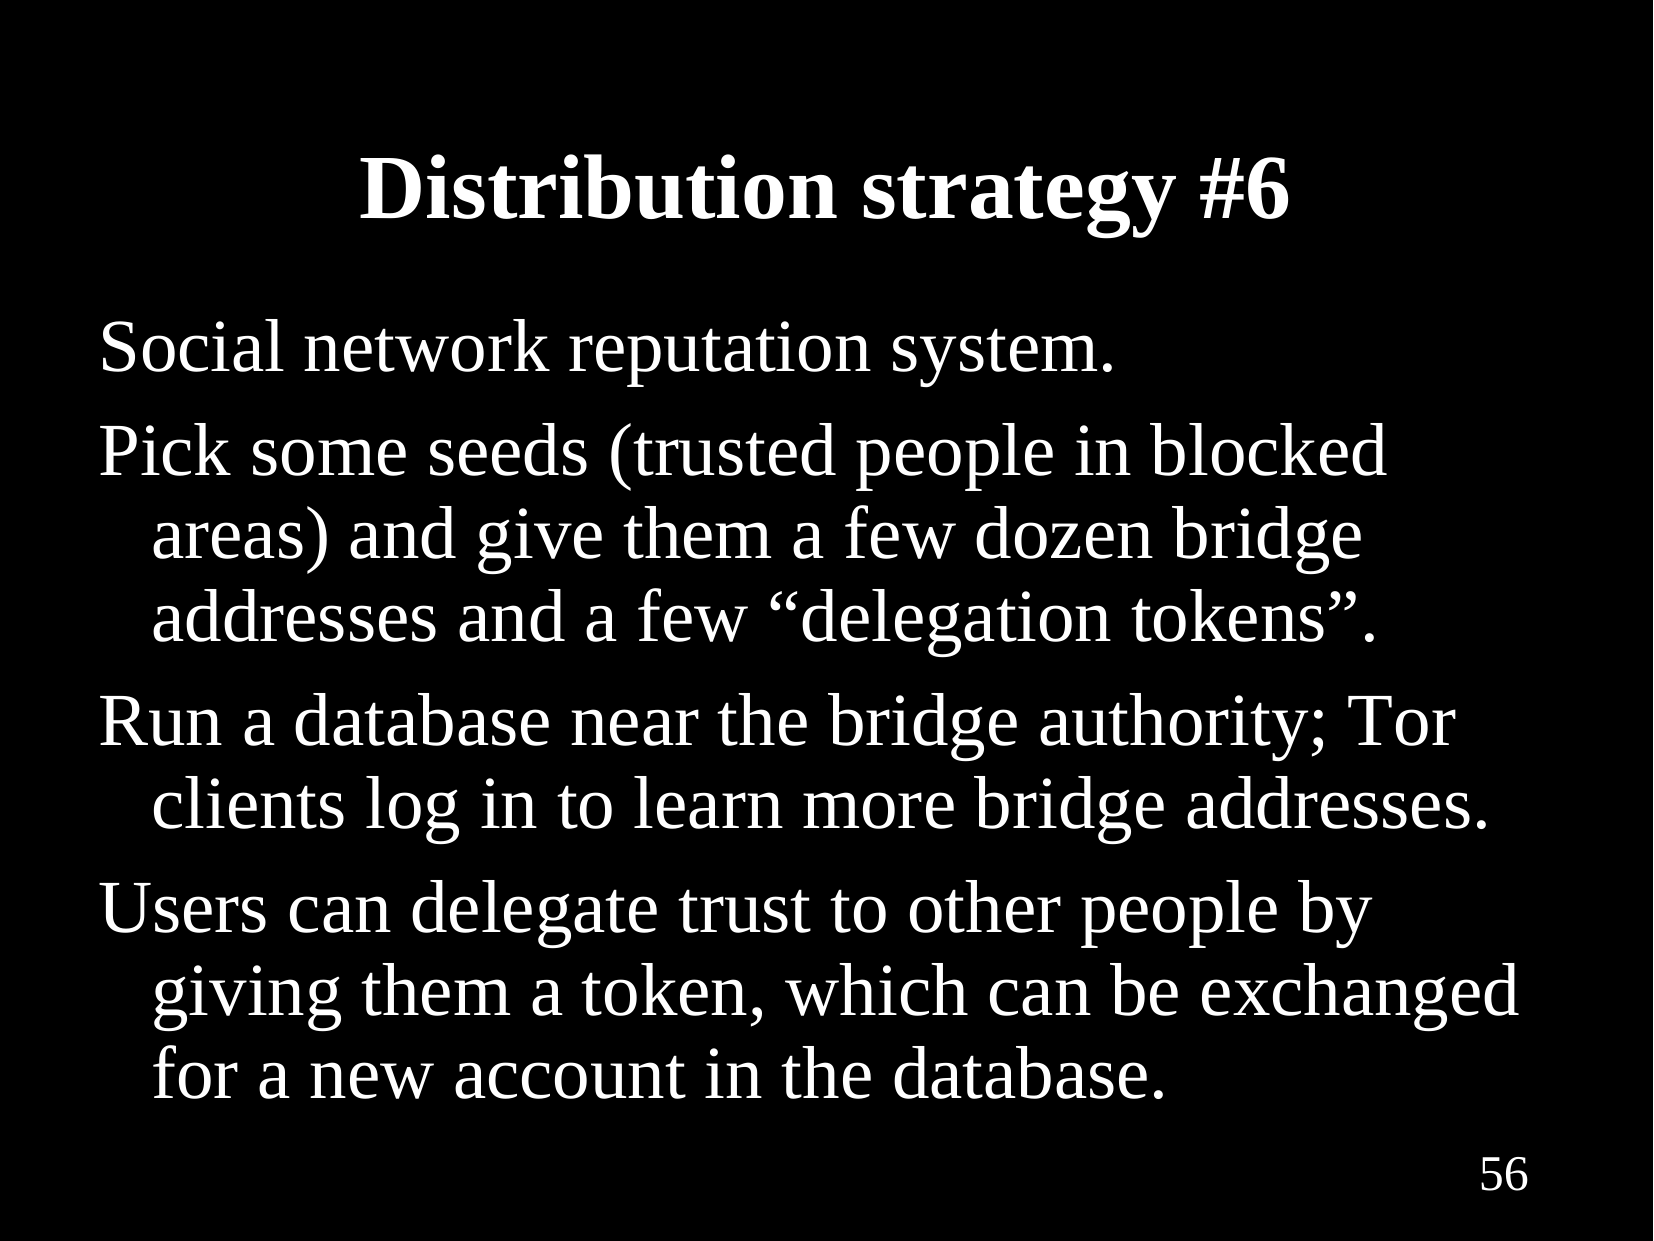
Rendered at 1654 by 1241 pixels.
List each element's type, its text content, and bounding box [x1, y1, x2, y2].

title Distribution strategy #6 [120, 92, 1533, 284]
list Social network reputation system. Pick some seeds (trusted people in blocked areas) and give them a few dozen bridge addresses and a few “delegation tokens”. Run a database near the bridge authority; Tor clients log in to learn more bridge addresses. Users can delegate trust to other people by giving them a token, which can be exchanged for a new account in the database. [80, 304, 1572, 1185]
